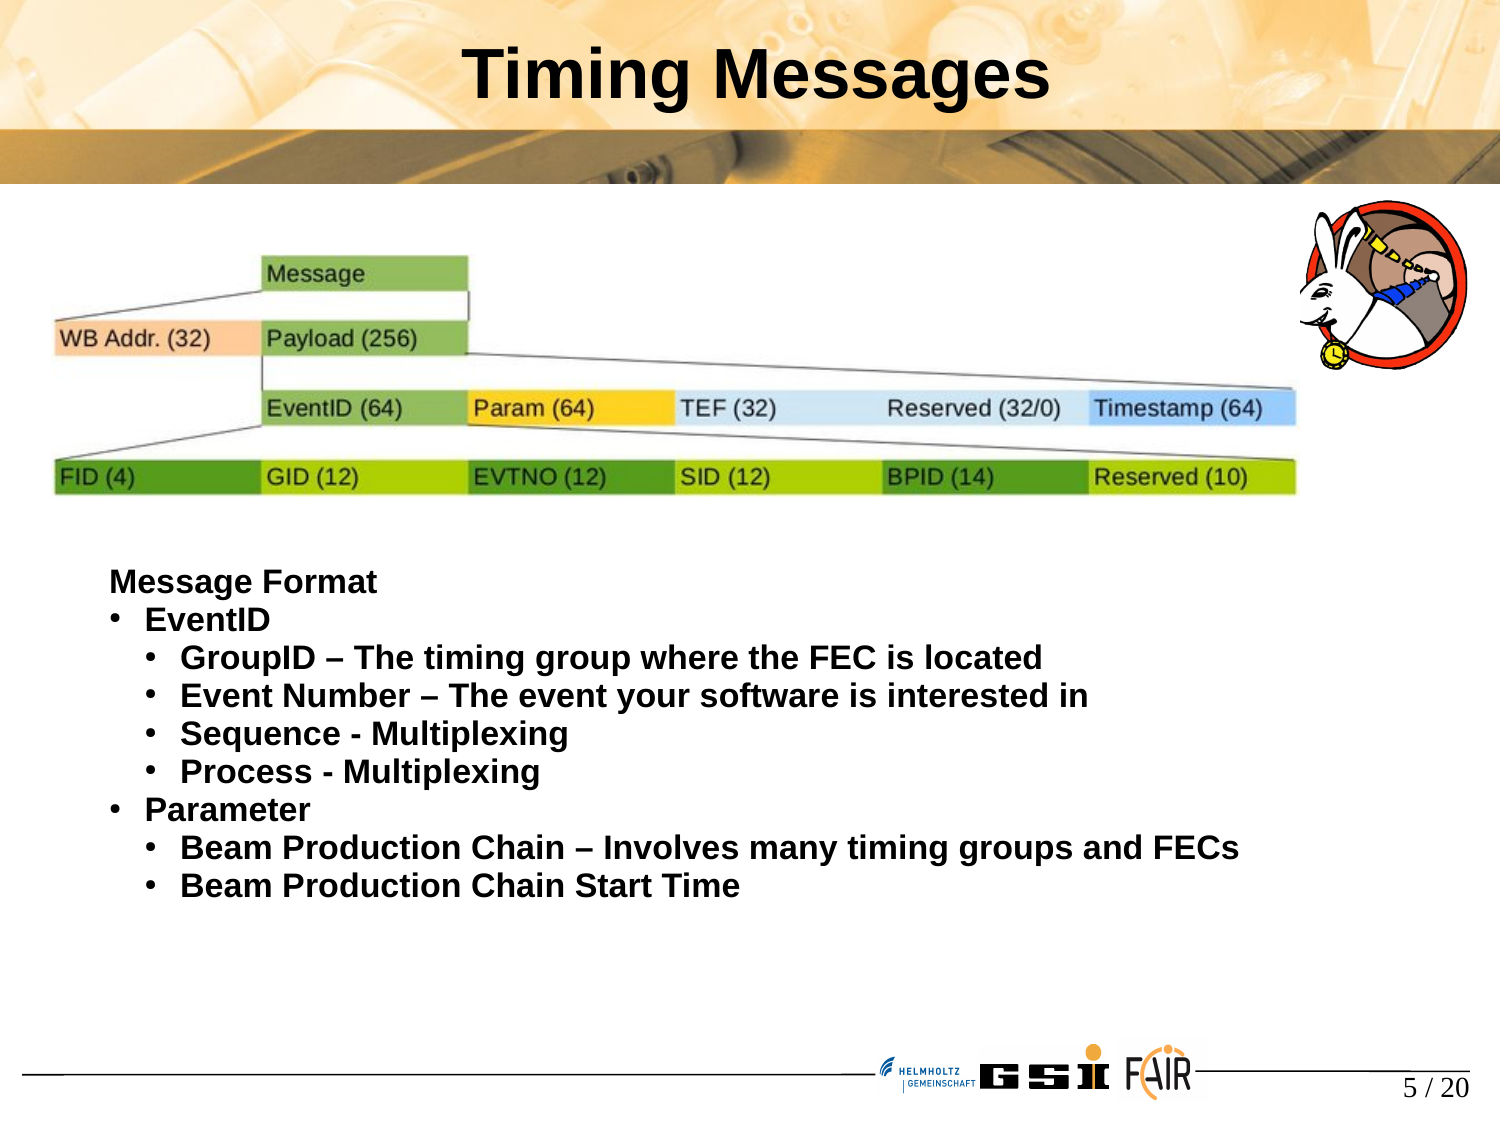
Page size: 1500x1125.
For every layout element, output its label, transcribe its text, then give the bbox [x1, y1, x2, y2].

picture [51, 200, 1468, 497]
text_box Message Format EventID GroupID – The timing group where the FEC is located Event Number – The event your software is interested in Sequence - Multiplexing Process - Multiplexing Parameter Beam Production Chain – Involves many timing groups and FECs Beam Production Chain Start Time [59, 554, 1359, 1028]
picture [875, 1044, 1109, 1097]
title Timing Messages [153, 0, 1360, 161]
picture [0, 0, 1500, 186]
picture [1116, 1037, 1209, 1102]
